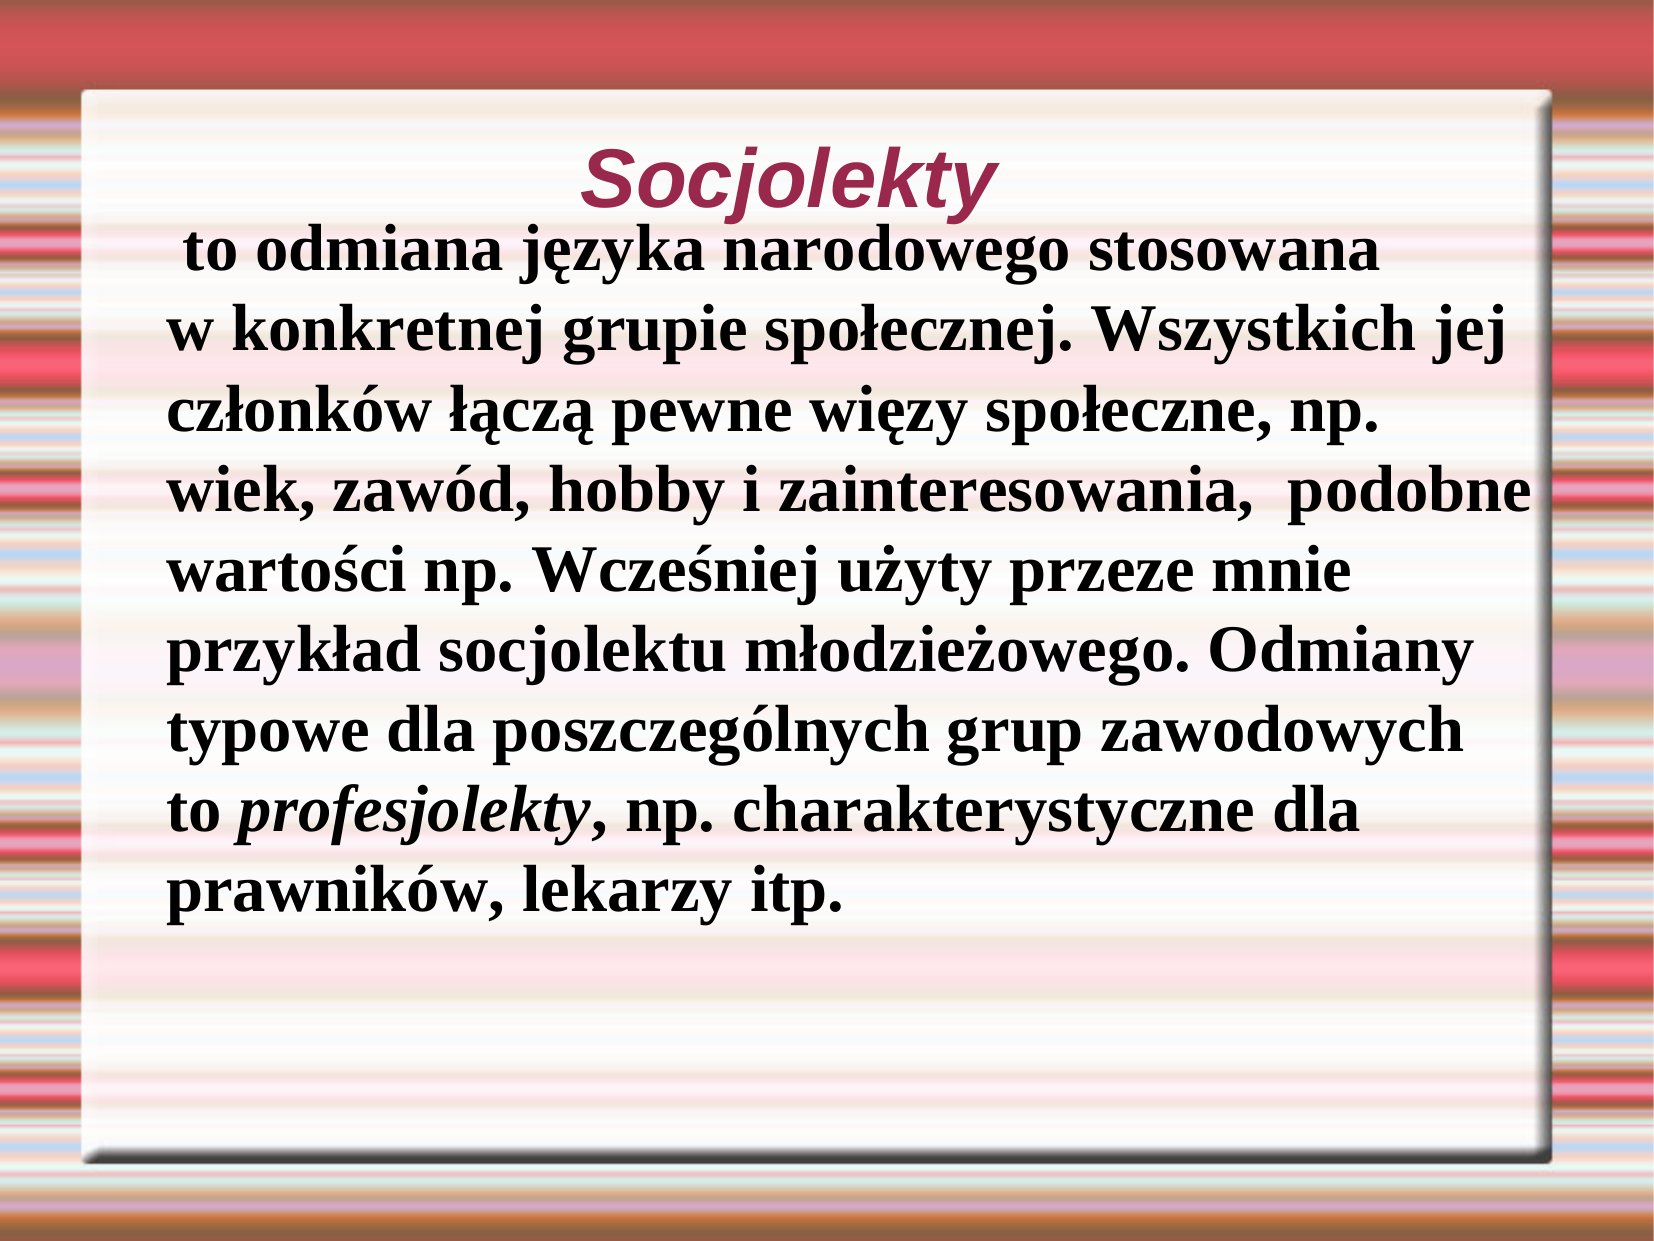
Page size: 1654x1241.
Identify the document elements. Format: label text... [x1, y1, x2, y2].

list to odmiana języka narodowego stosowana w konkretnej grupie społecznej. Wszystkich jej członków łączą pewne więzy społeczne, np. wiek, zawód, hobby i zainteresowania, podobne wartości np. Wcześniej użyty przeze mnie przykład socjolektu młodzieżowego. Odmiany typowe dla poszczególnych grup zawodowych to profesjolekty, np. charakterystyczne dla prawników, lekarzy itp. [166, 204, 1548, 1025]
title Socjolekty [82, 70, 1495, 278]
